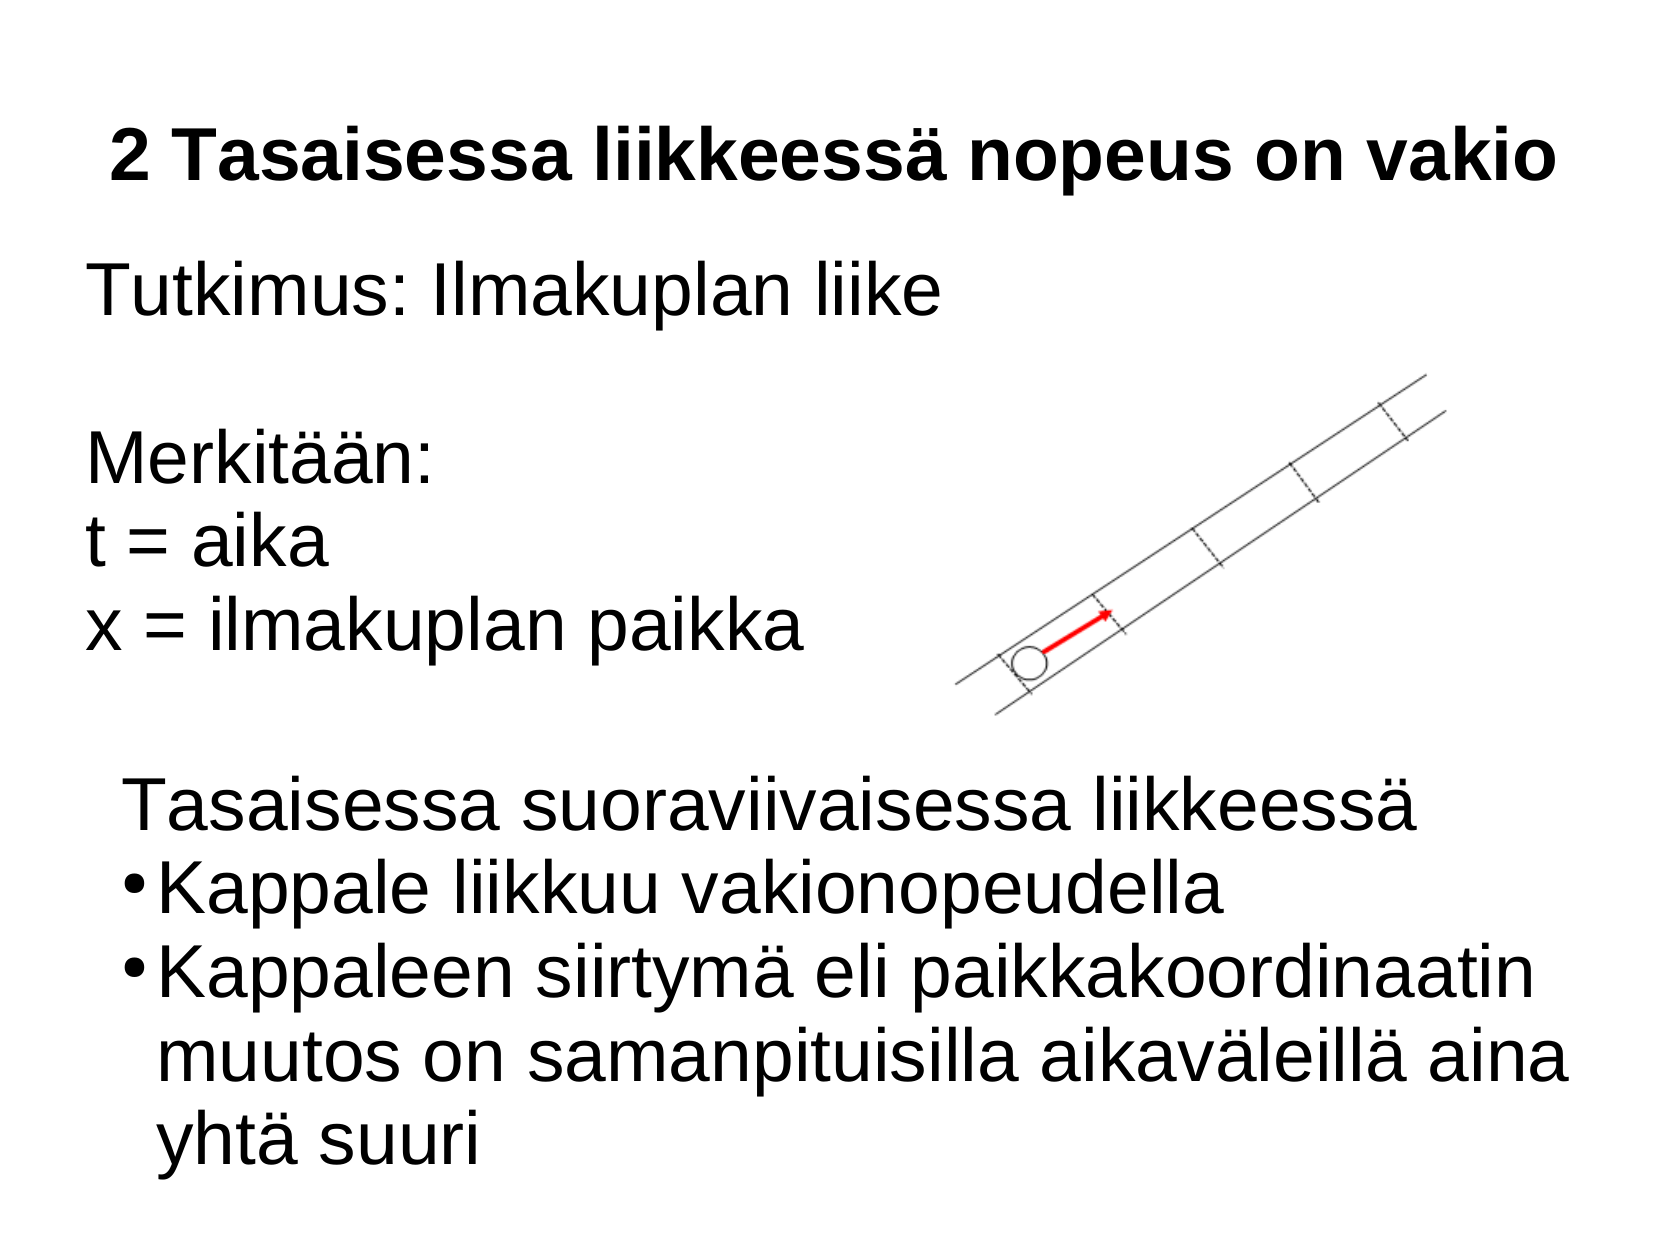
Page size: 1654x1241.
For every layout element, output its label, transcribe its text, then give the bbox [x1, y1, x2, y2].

picture [944, 350, 1473, 733]
text_box Tasaisessa suoraviivaisessa liikkeessä Kappale liikkuu vakionopeudella Kappaleen siirtymä eli paikkakoordinaatin muutos on samanpituisilla aikaväleillä aina yhtä suuri [106, 755, 1619, 1190]
text_box Tutkimus: Ilmakuplan liike Merkitään: t = aika x = ilmakuplan paikka [70, 236, 1134, 1175]
text_box 2 Tasaisessa liikkeessä nopeus on vakio [94, 106, 1630, 237]
